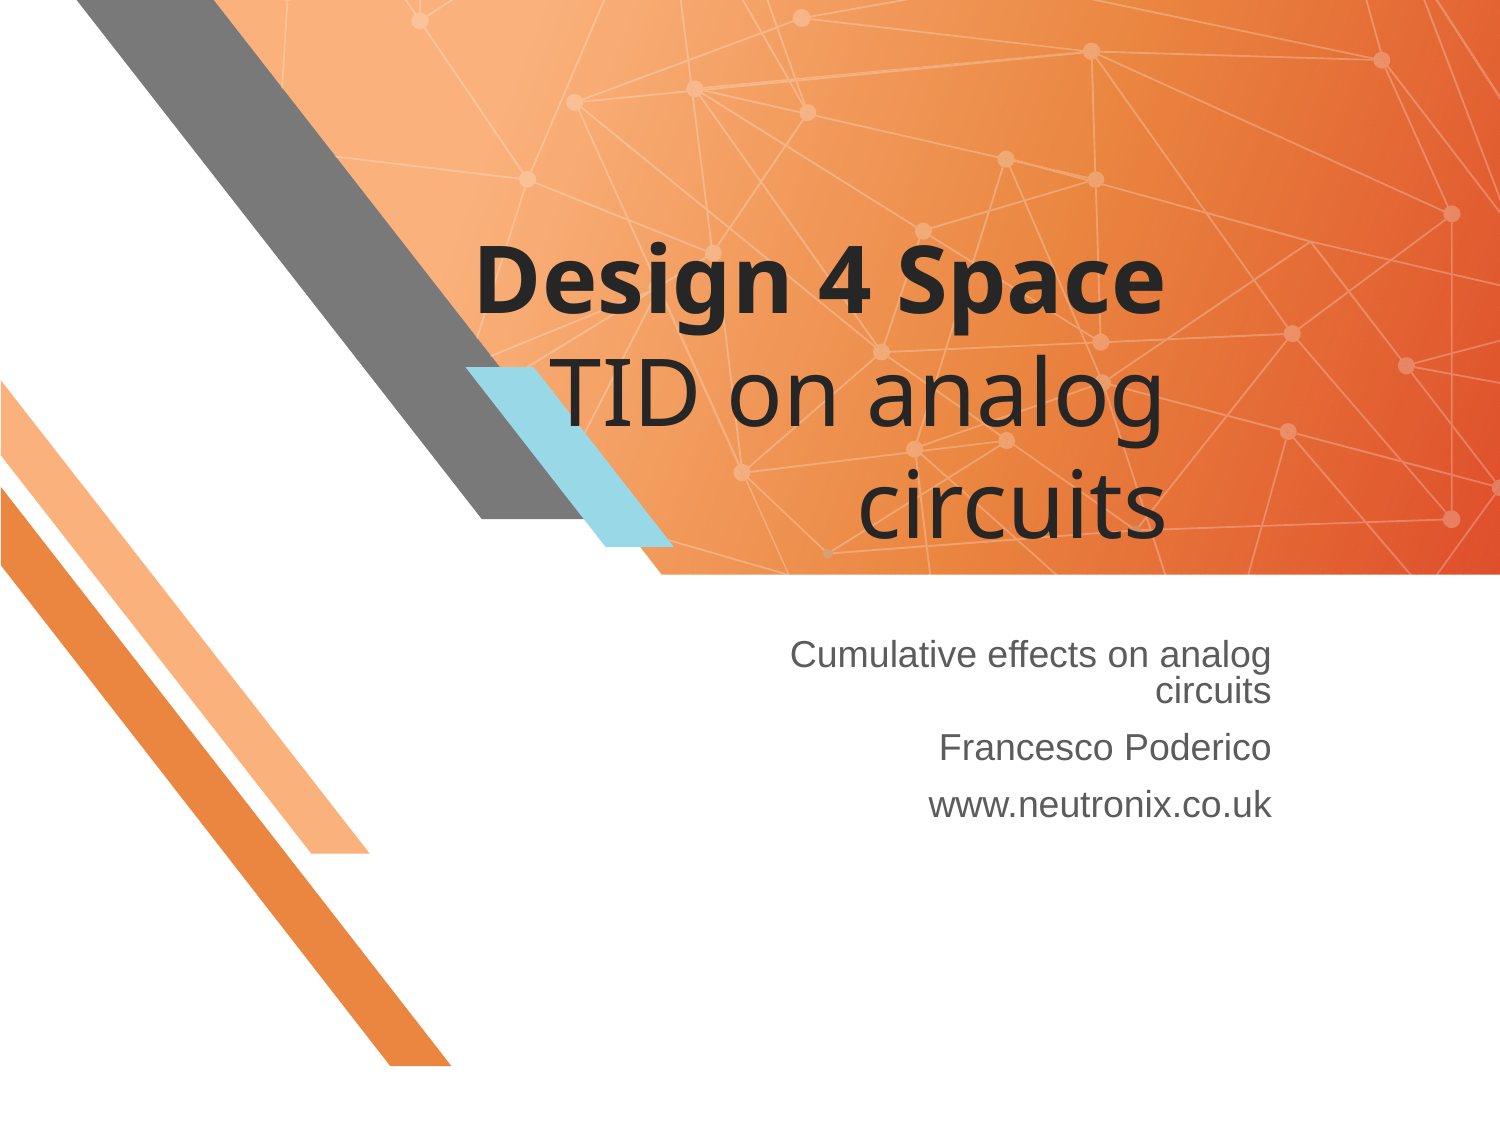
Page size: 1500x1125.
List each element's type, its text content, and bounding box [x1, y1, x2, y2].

title Design 4 Space TID on analog circuits [442, 212, 1412, 447]
subtitle Cumulative effects on analog circuits Francesco Poderico www.neutronix.co.uk [774, 631, 1412, 835]
